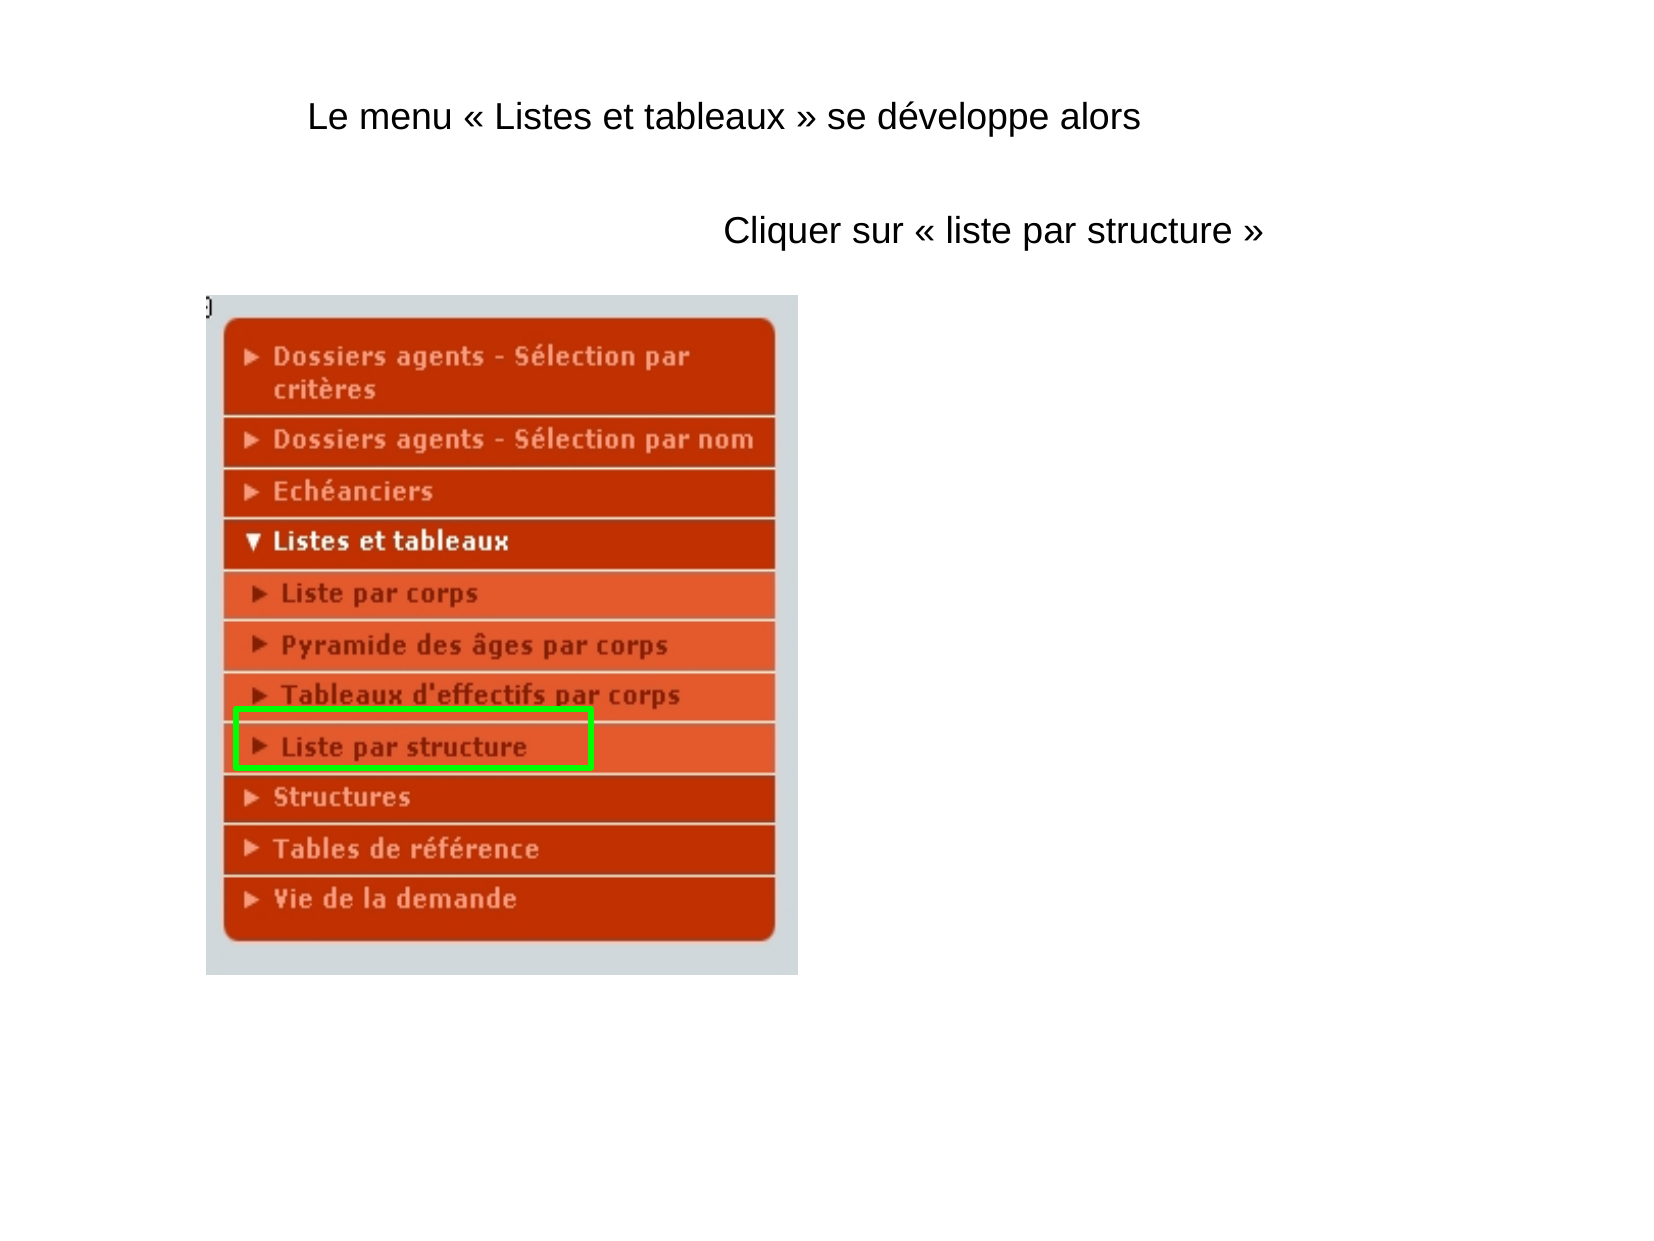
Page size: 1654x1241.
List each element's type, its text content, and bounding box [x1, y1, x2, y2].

picture [206, 295, 798, 975]
text_box Le menu « Listes et tableaux » se développe alors [292, 88, 1156, 188]
text_box Cliquer sur « liste par structure » [708, 202, 1280, 260]
